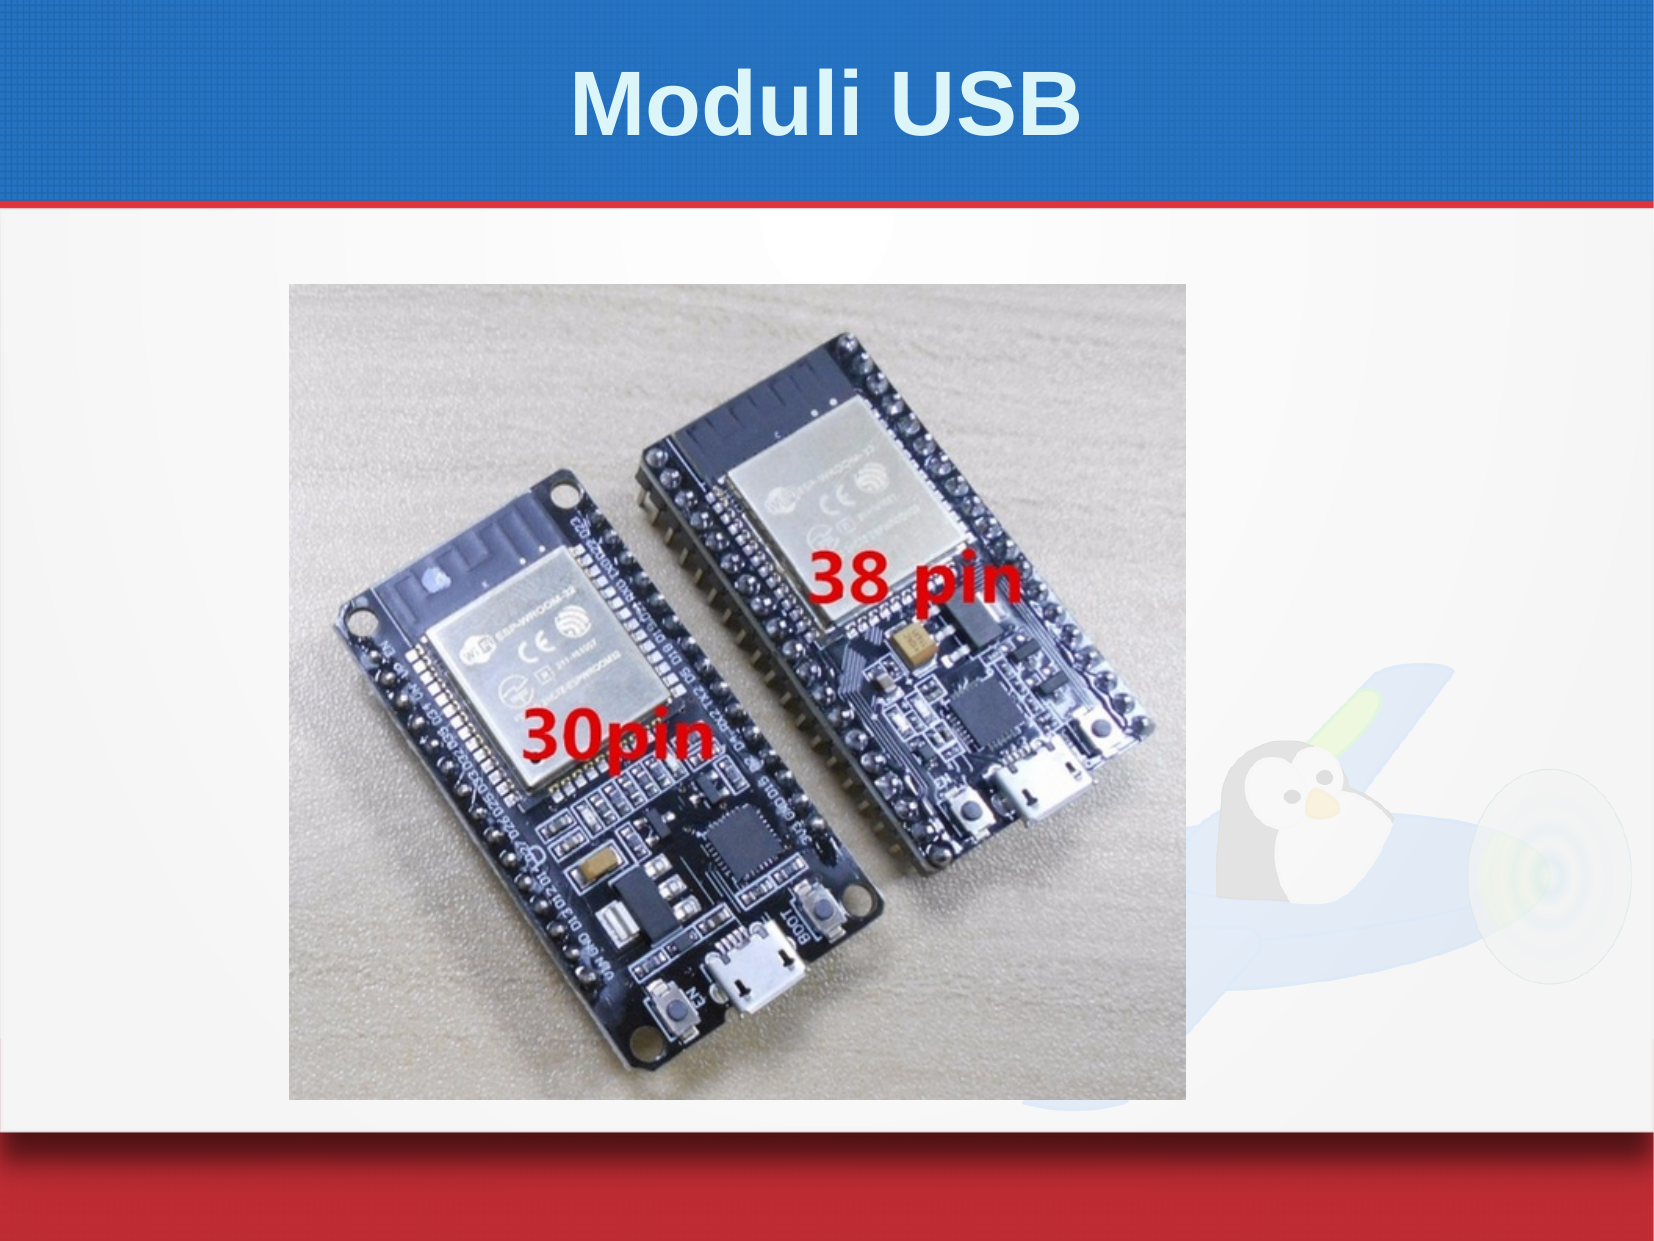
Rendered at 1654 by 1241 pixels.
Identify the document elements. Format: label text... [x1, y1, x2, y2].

picture [0, 0, 1654, 1241]
title Moduli USB [82, 20, 1571, 186]
